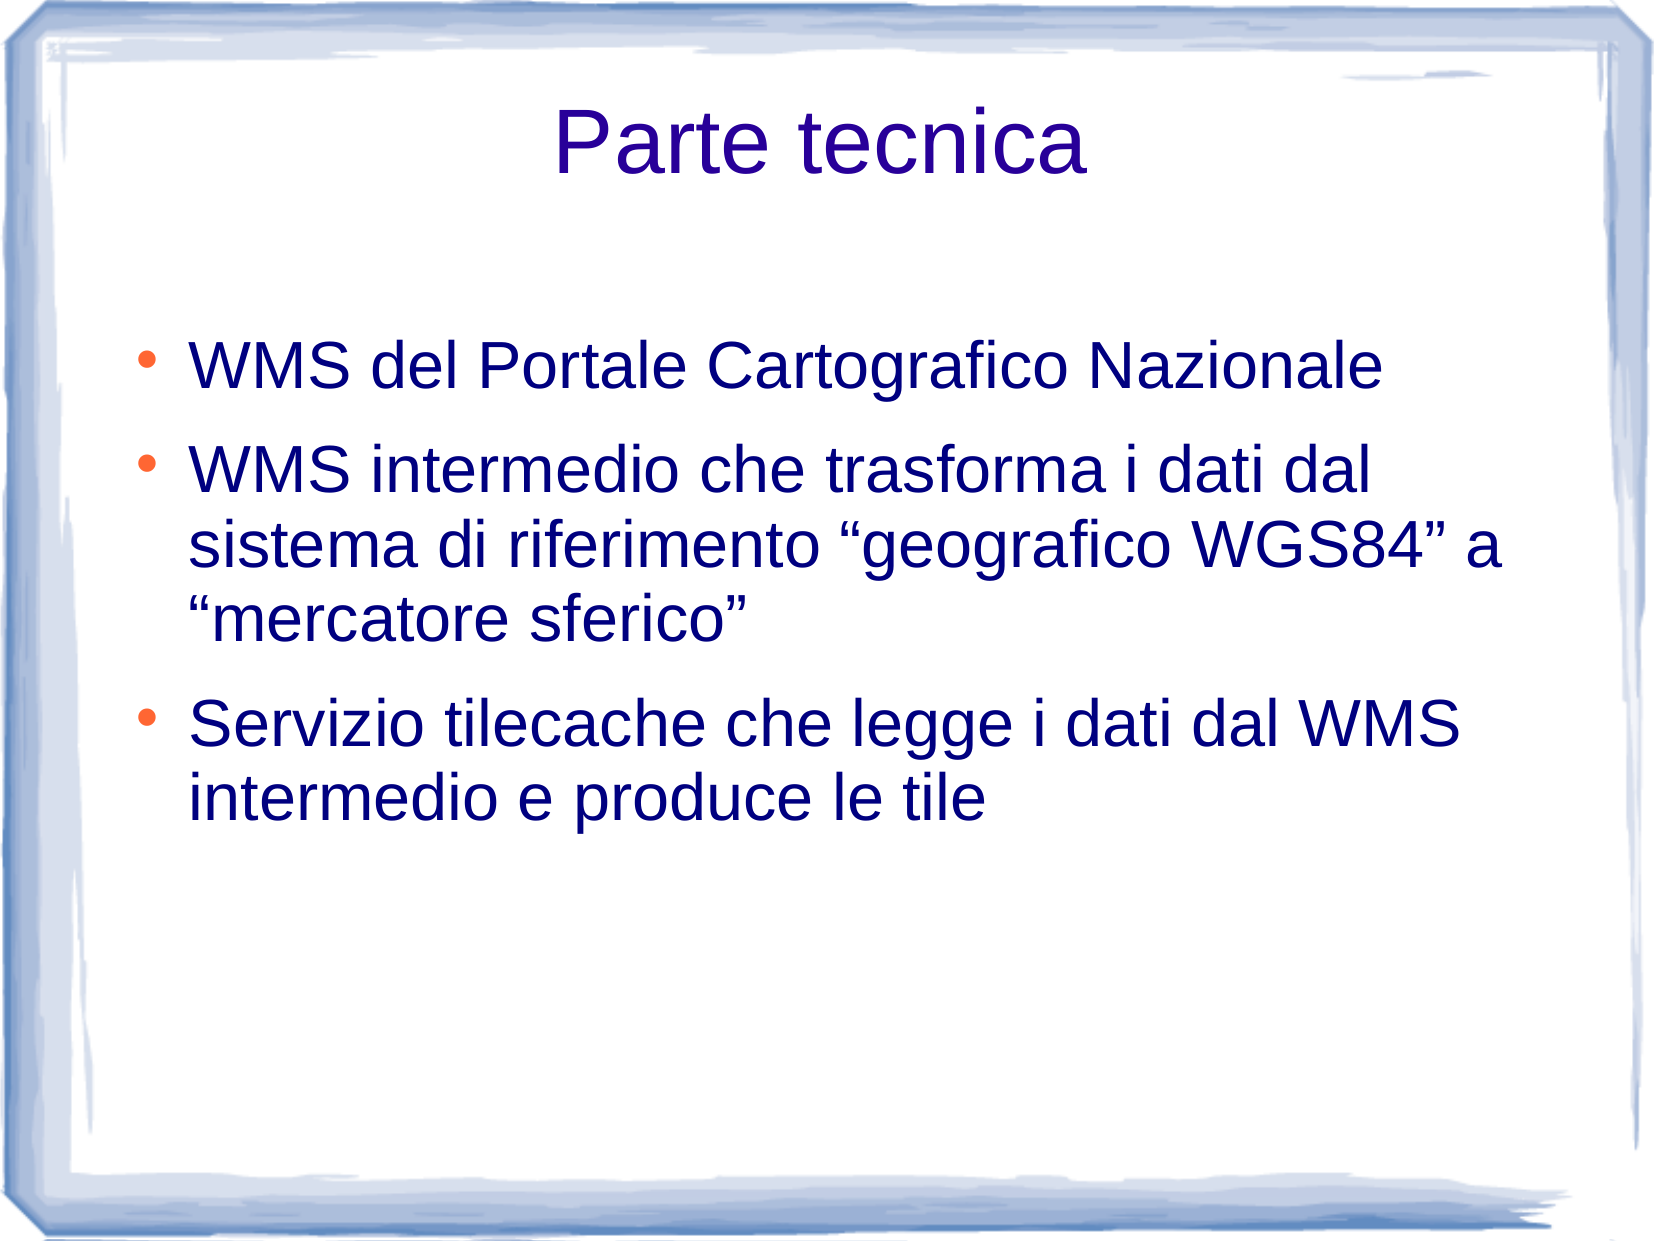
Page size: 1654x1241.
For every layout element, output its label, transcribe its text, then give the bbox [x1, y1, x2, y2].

title Parte tecnica [76, 43, 1565, 237]
picture [0, 0, 1654, 1241]
list WMS del Portale Cartografico Nazionale WMS intermedio che trasforma i dati dal sistema di riferimento “geografico WGS84” a “mercatore sferico” Servizio tilecache che legge i dati dal WMS intermedio e produce le tile [118, 324, 1571, 1129]
